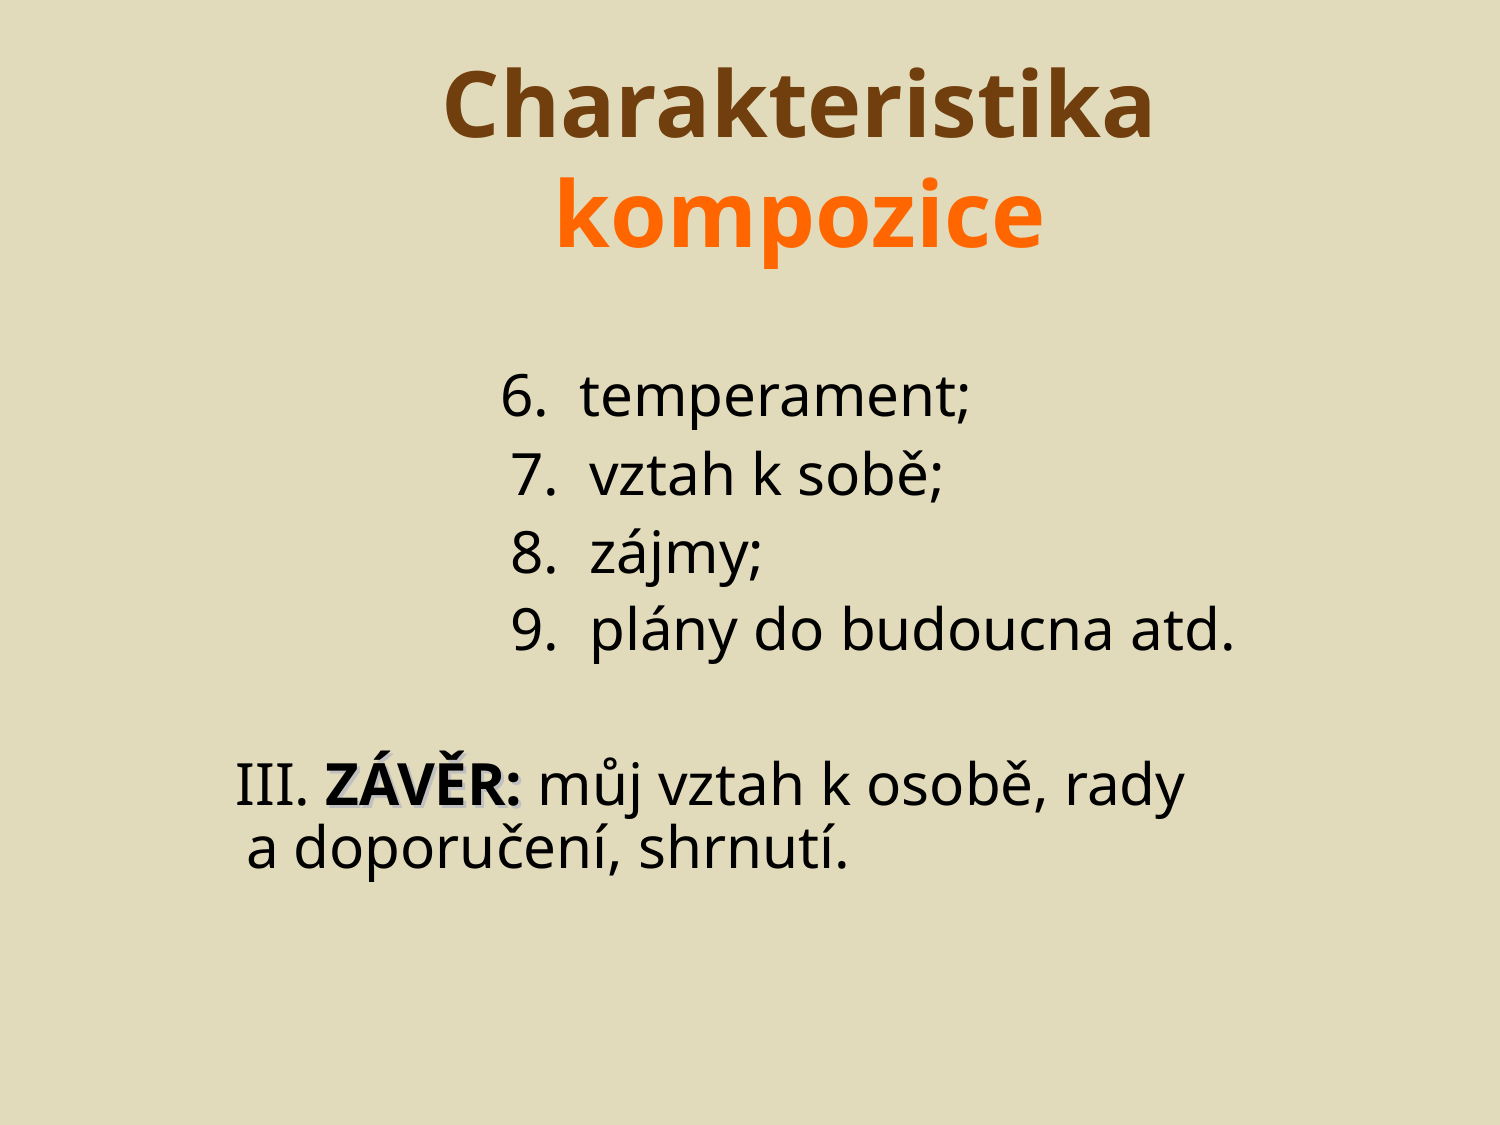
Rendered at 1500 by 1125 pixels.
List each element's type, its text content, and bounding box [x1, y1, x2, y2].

title Charakteristika kompozice [174, 38, 1425, 274]
list 6. temperament; 7. vztah k sobě; 8. zájmy; 9. plány do budoucna atd. III. ZÁVĚR: můj vztah k osobě, rady a doporučení, shrnutí. [174, 351, 1425, 974]
